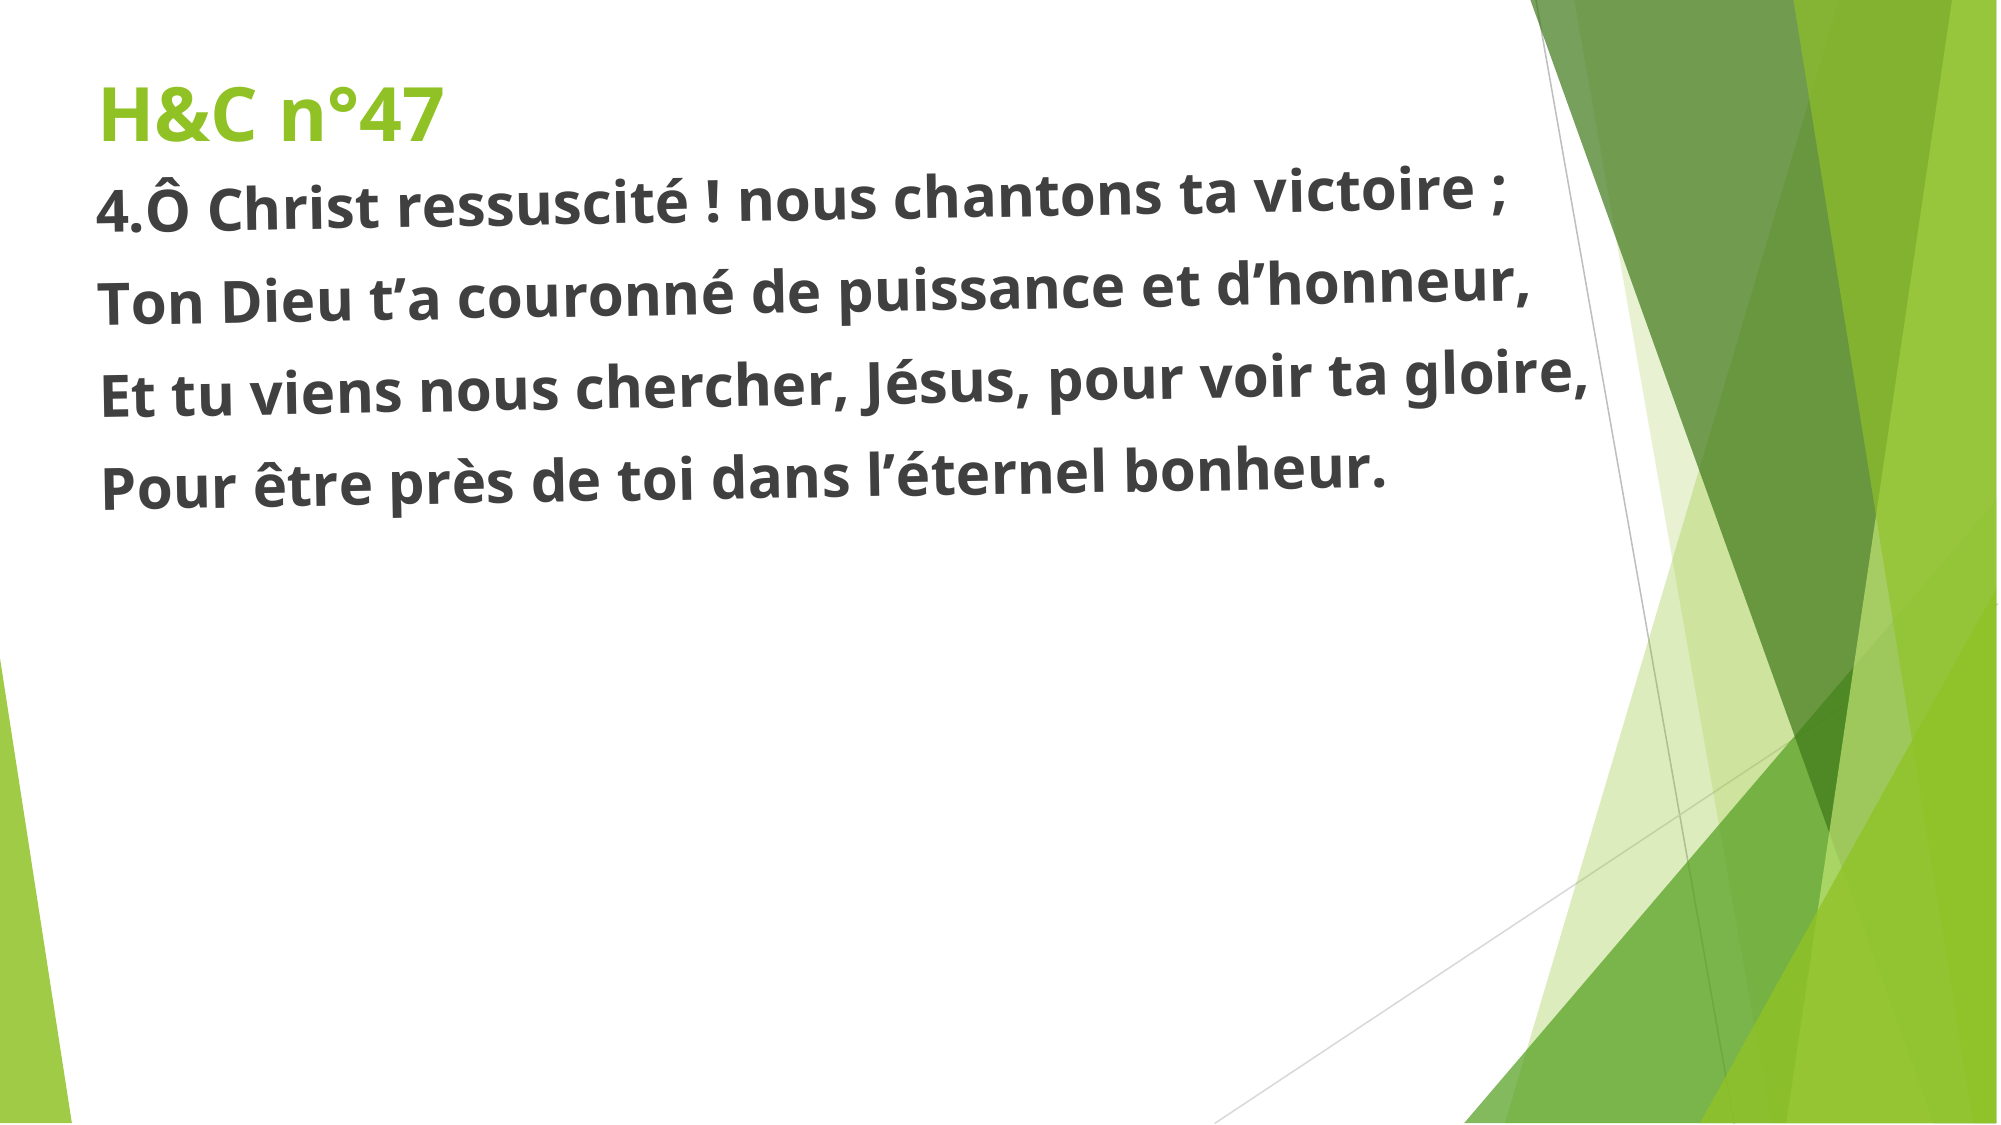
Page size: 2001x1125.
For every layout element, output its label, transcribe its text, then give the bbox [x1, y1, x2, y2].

text_box H&C n°47 [82, 59, 496, 156]
text_box 4.Ô Christ ressuscité ! nous chantons ta victoire ; Ton Dieu t’a couronné de puissance et d’honneur, Et tu viens nous chercher, Jésus, pour voir ta gloire, Pour être près de toi dans l’éternel bonheur. [79, 126, 1845, 1094]
